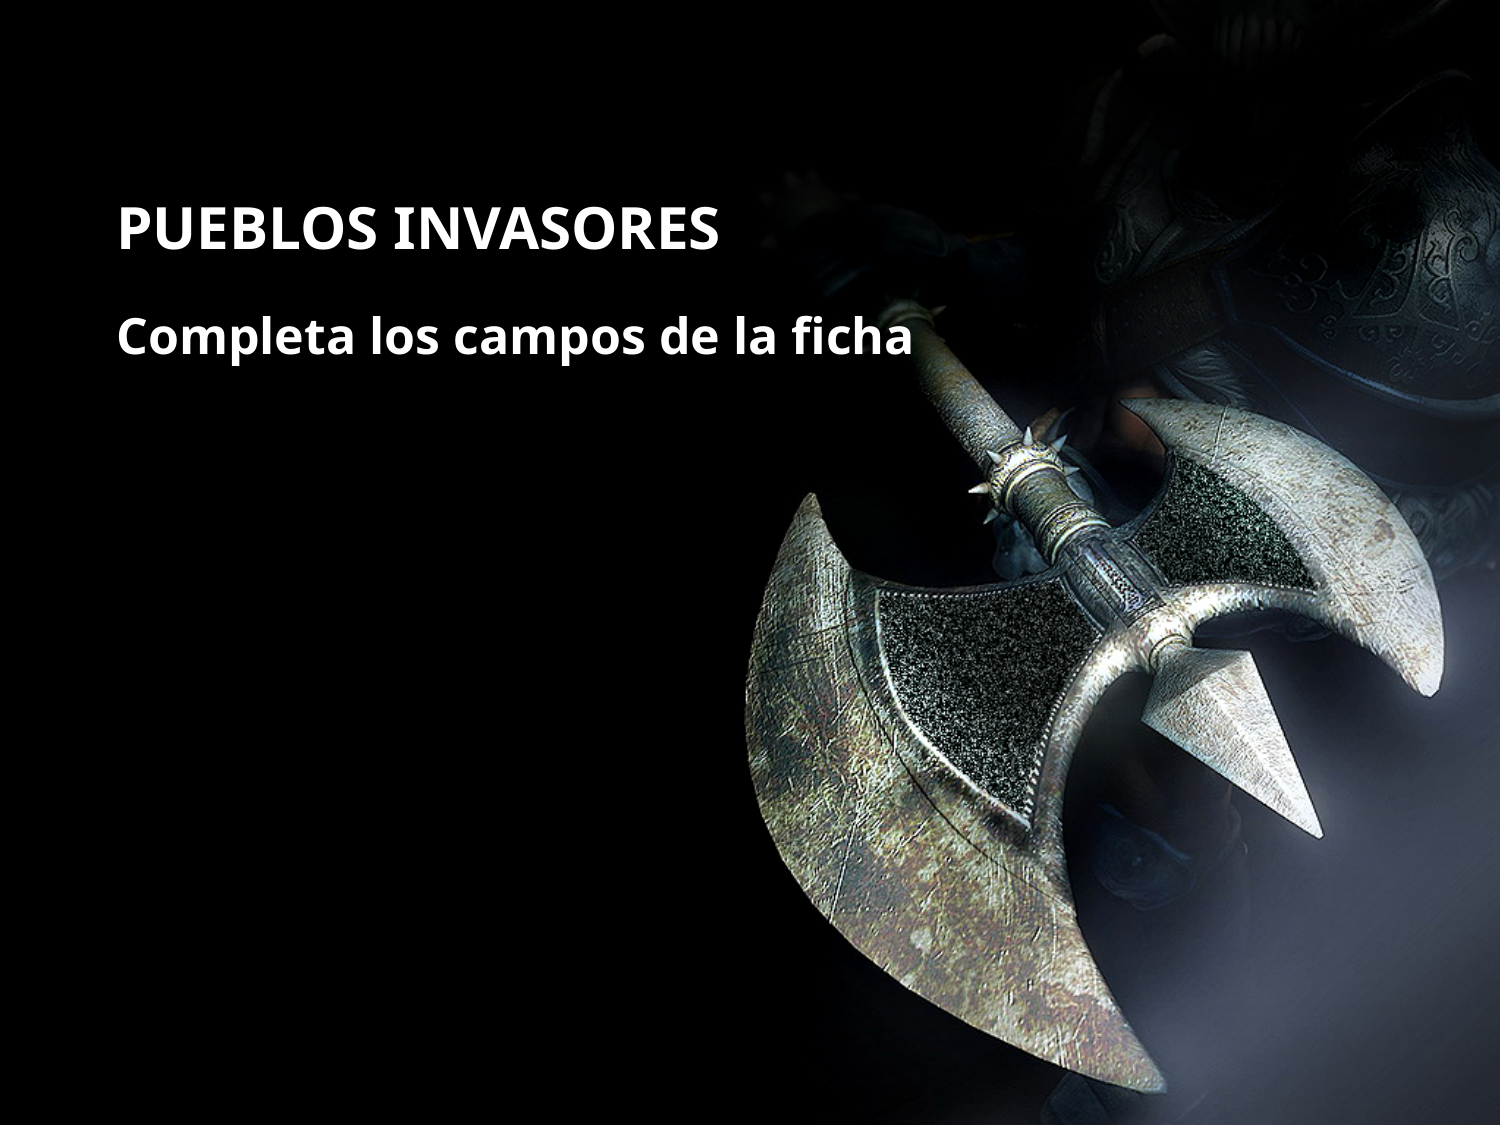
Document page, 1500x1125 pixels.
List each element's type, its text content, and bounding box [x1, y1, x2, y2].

title PUEBLOS INVASORES [101, 164, 1094, 288]
picture [0, 0, 1500, 1125]
subtitle Completa los campos de la ficha [101, 297, 1094, 380]
